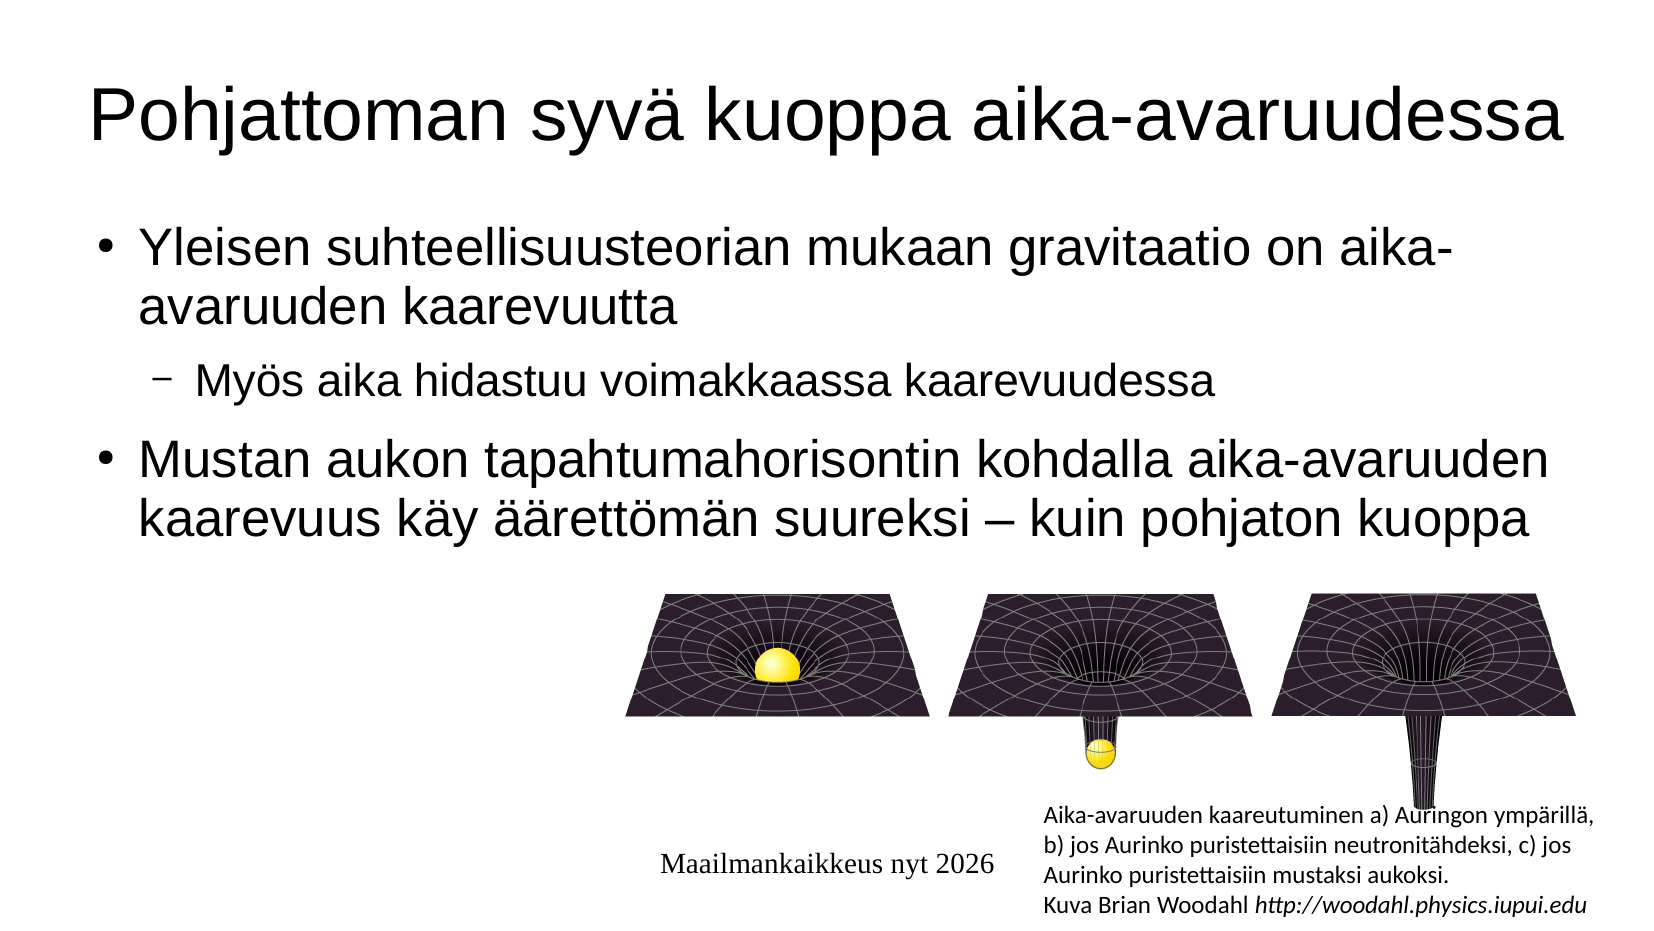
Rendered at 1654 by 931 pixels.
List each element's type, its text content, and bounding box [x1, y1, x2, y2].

list Yleisen suhteellisuusteorian mukaan gravitaatio on aika-avaruuden kaarevuutta Myös aika hidastuu voimakkaassa kaarevuudessa Mustan aukon tapahtumahorisontin kohdalla aika-avaruuden kaarevuus käy äärettömän suureksi – kuin pohjaton kuoppa [82, 217, 1571, 579]
picture [614, 578, 1585, 820]
title Pohjattoman syvä kuoppa aika-avaruudessa [82, 36, 1571, 193]
text_box Aika-avaruuden kaareutuminen a) Auringon ympärillä, b) jos Aurinko puristettaisiin neutronitähdeksi, c) jos Aurinko puristettaisiin mustaksi aukoksi. Kuva Brian Woodahl http://woodahl.physics.iupui.edu [1028, 791, 1611, 926]
